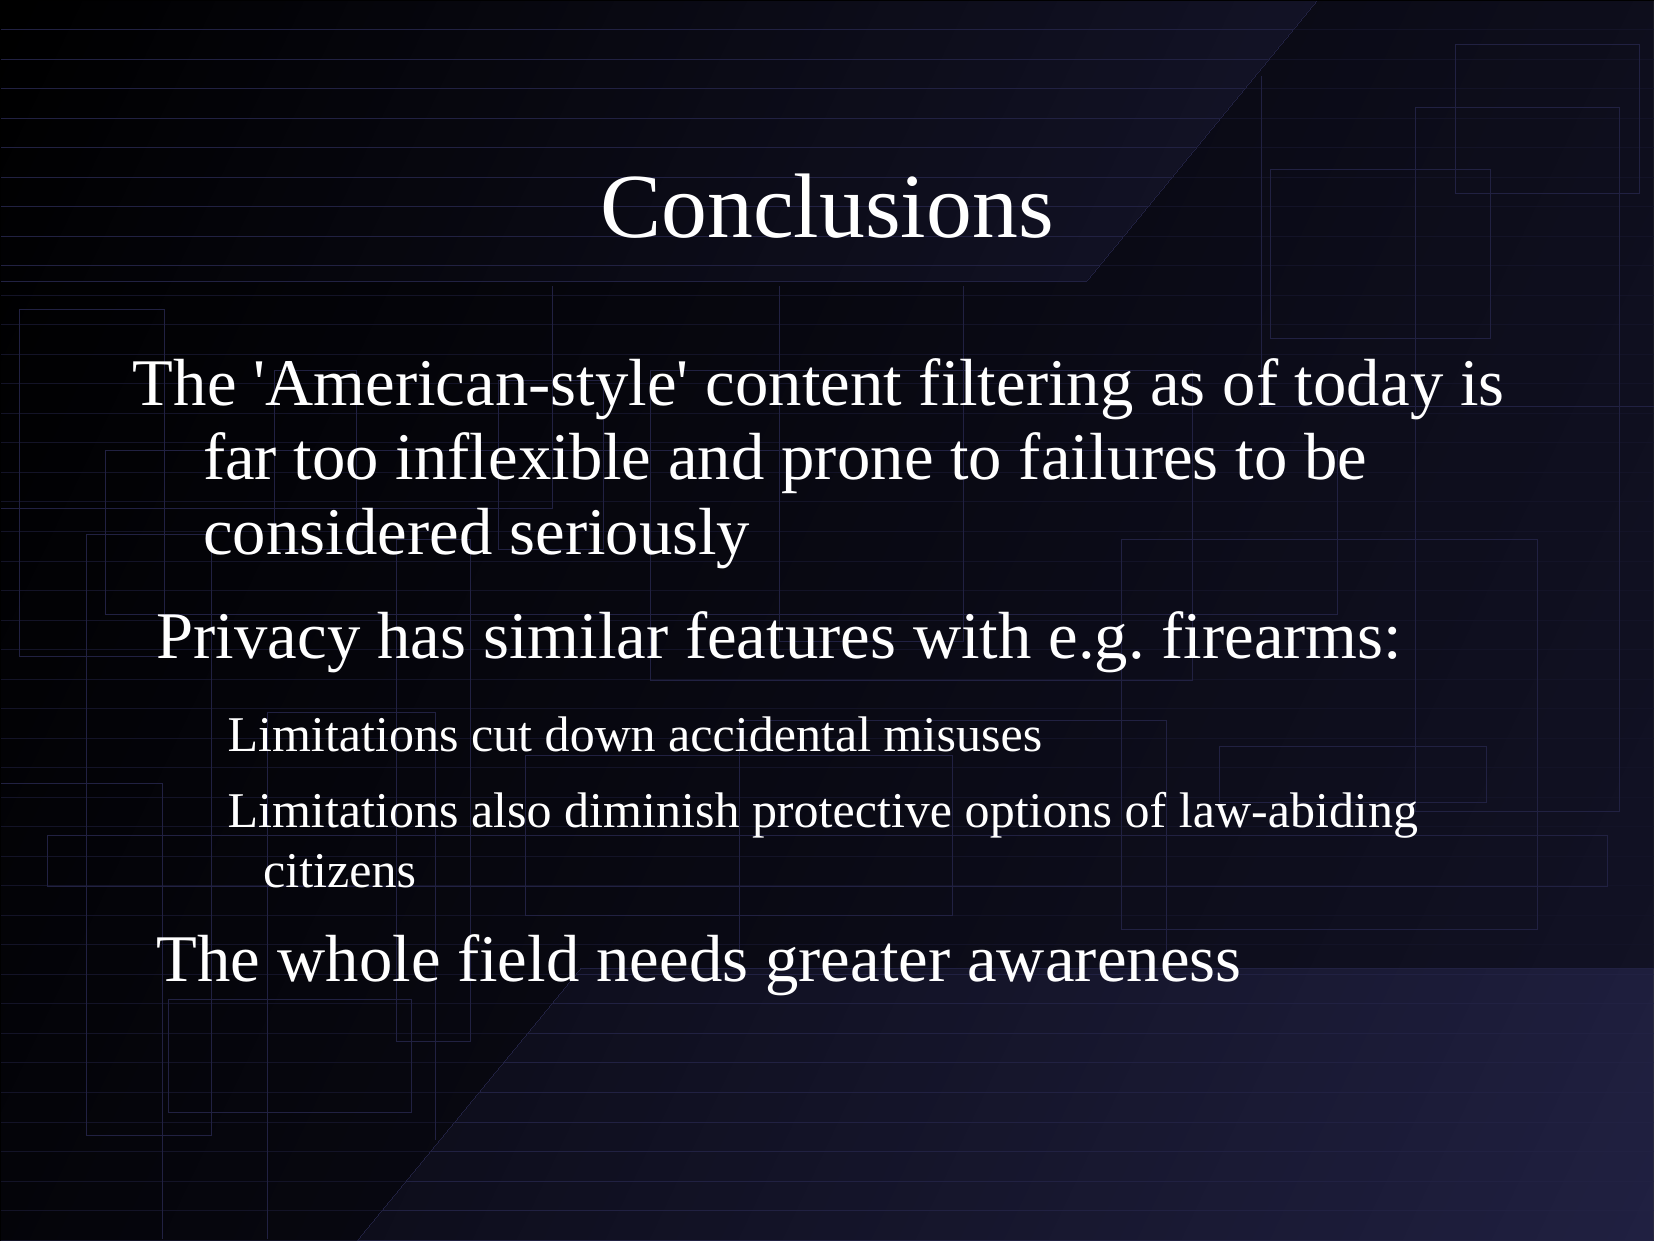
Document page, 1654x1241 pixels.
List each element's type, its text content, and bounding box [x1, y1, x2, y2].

title Conclusions [121, 102, 1534, 311]
list The 'American-style' content filtering as of today is far too inflexible and prone to failures to be considered seriously Privacy has similar features with e.g. firearms: Limitations cut down accidental misuses Limitations also diminish protective options of law-abiding citizens The whole field needs greater awareness [121, 344, 1534, 1127]
